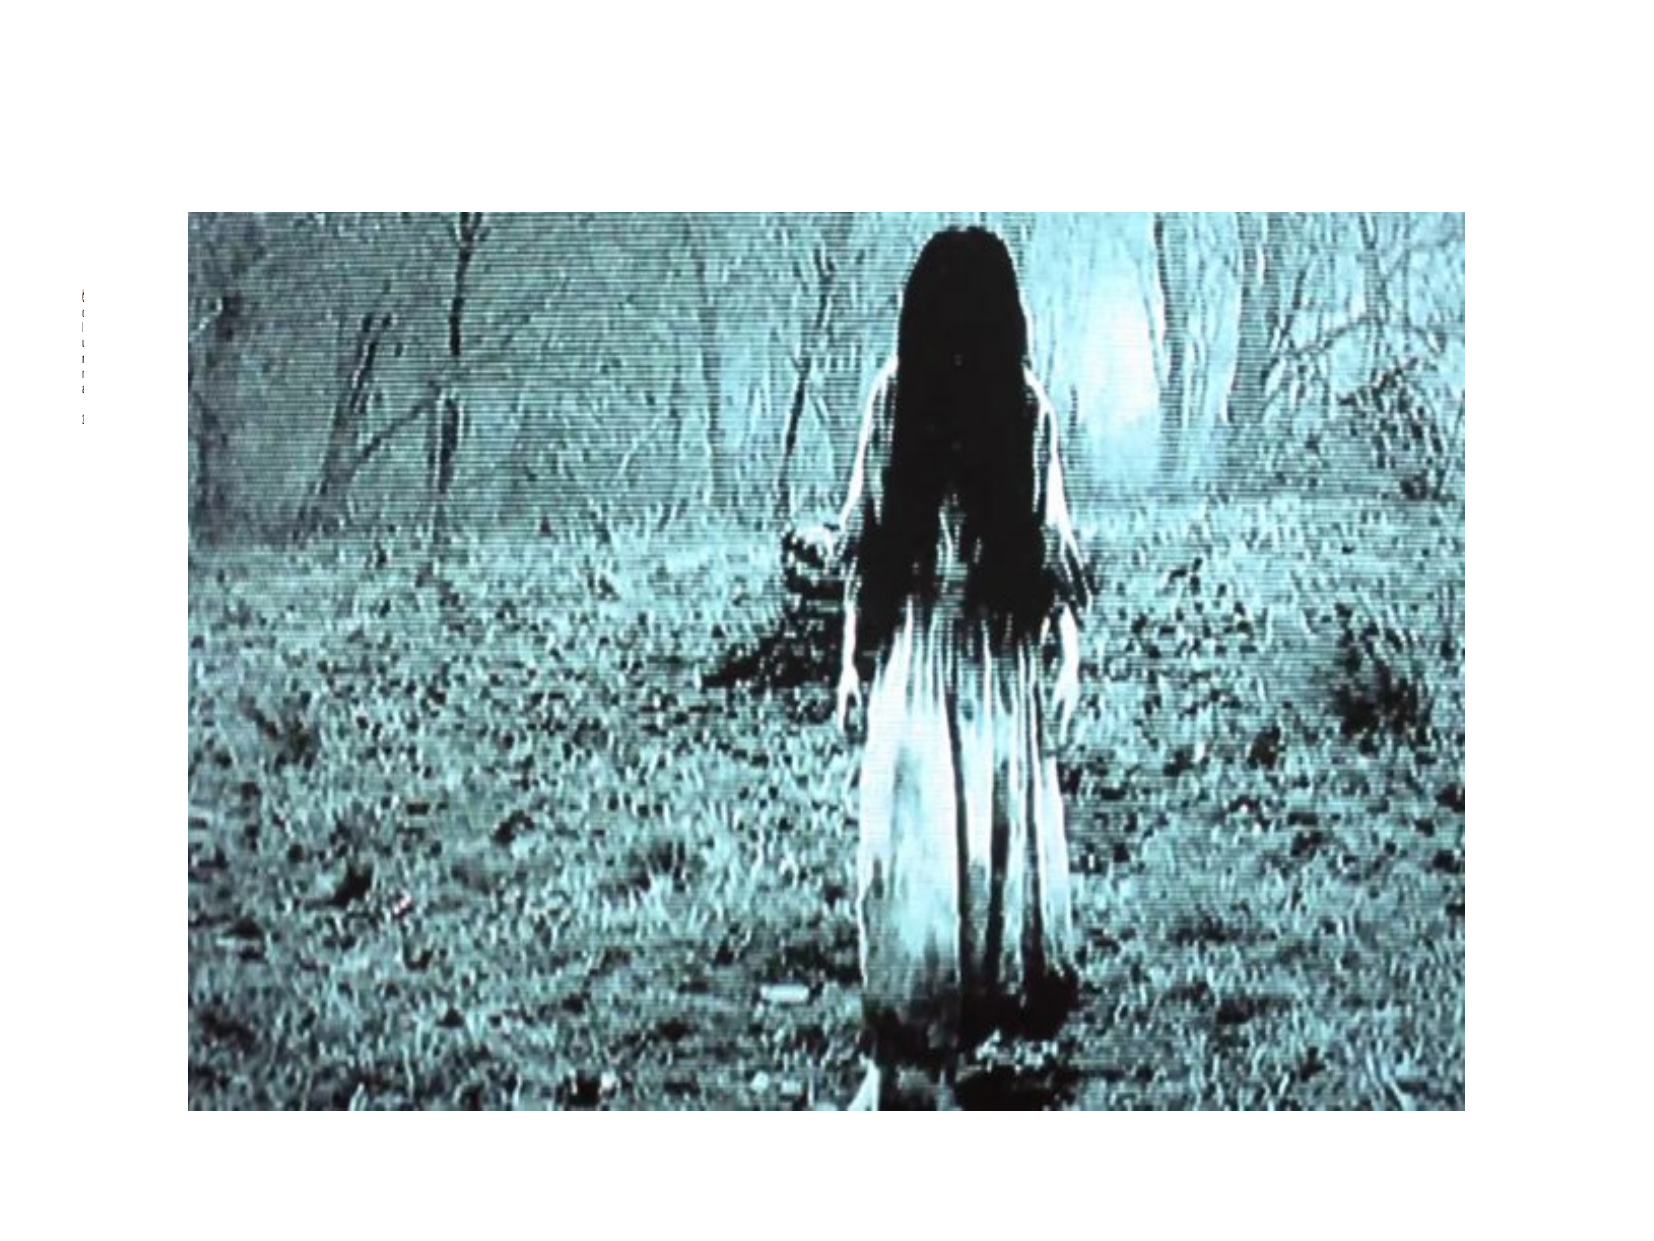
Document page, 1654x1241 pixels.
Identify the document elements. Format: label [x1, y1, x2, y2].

picture [188, 212, 1465, 1111]
